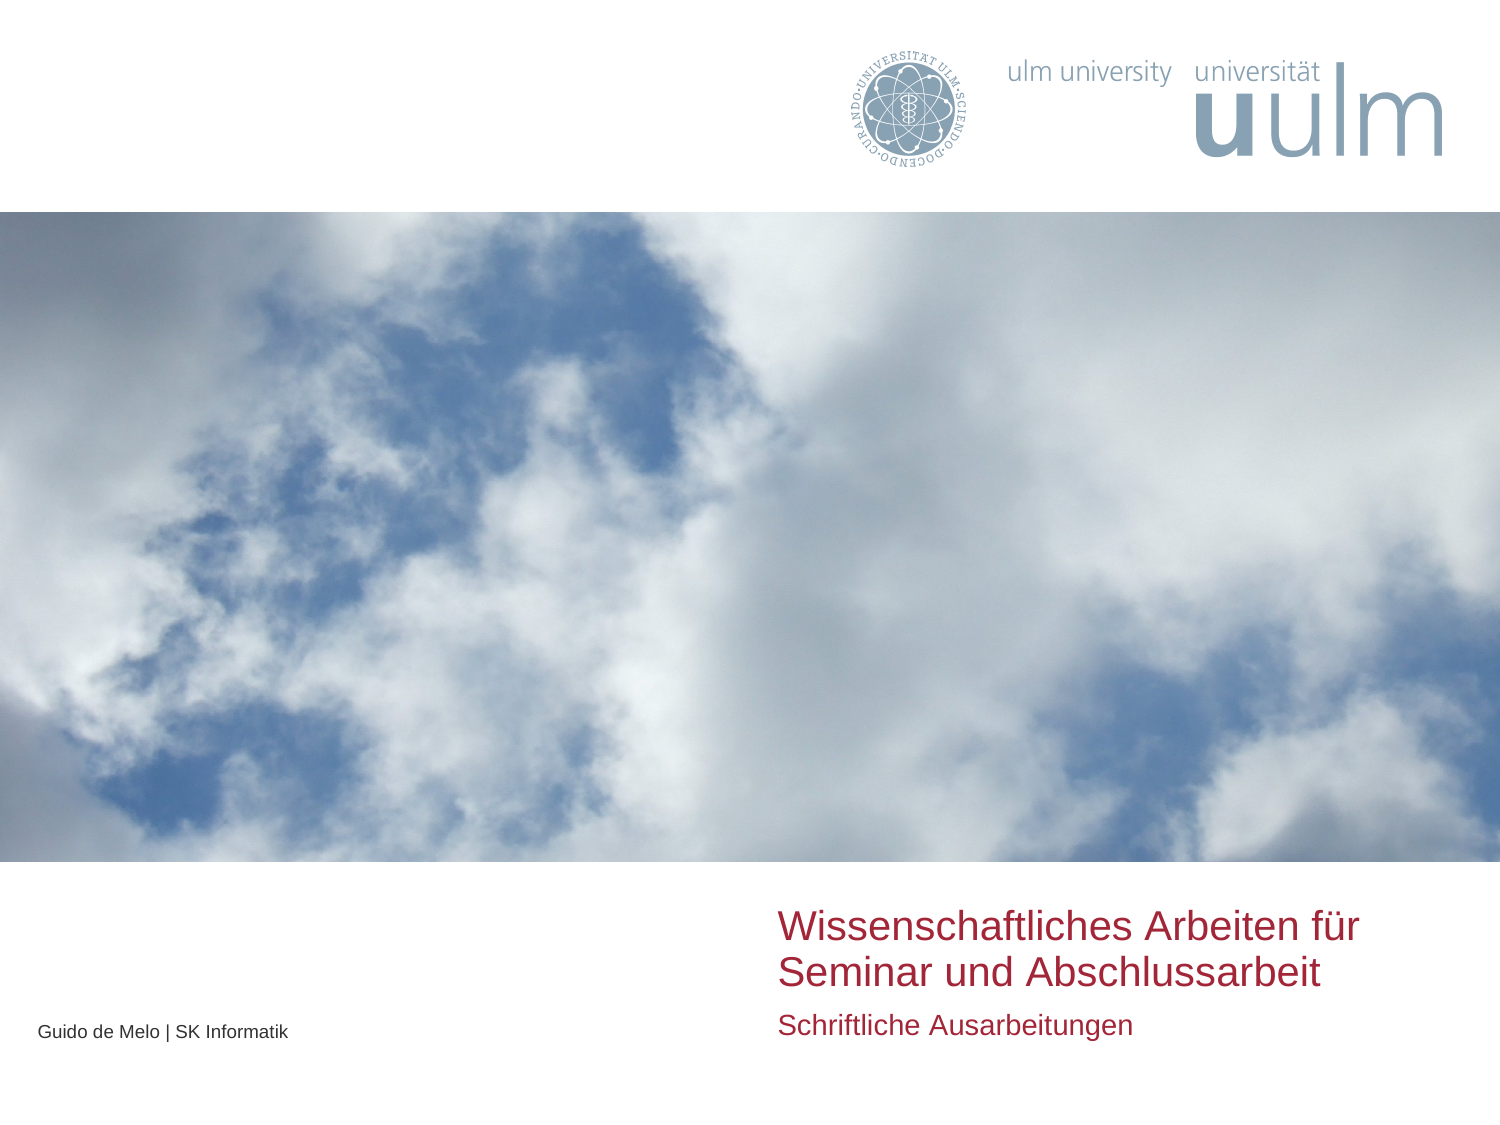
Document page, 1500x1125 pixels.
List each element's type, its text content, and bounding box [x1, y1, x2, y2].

text_box Wissenschaftliches Arbeiten für Seminar und Abschlussarbeit Schriftliche Ausarbeitungen [777, 902, 1453, 1042]
picture [0, 212, 1500, 862]
text_box Guido de Melo | SK Informatik [37, 1017, 513, 1043]
picture [851, 51, 1442, 167]
